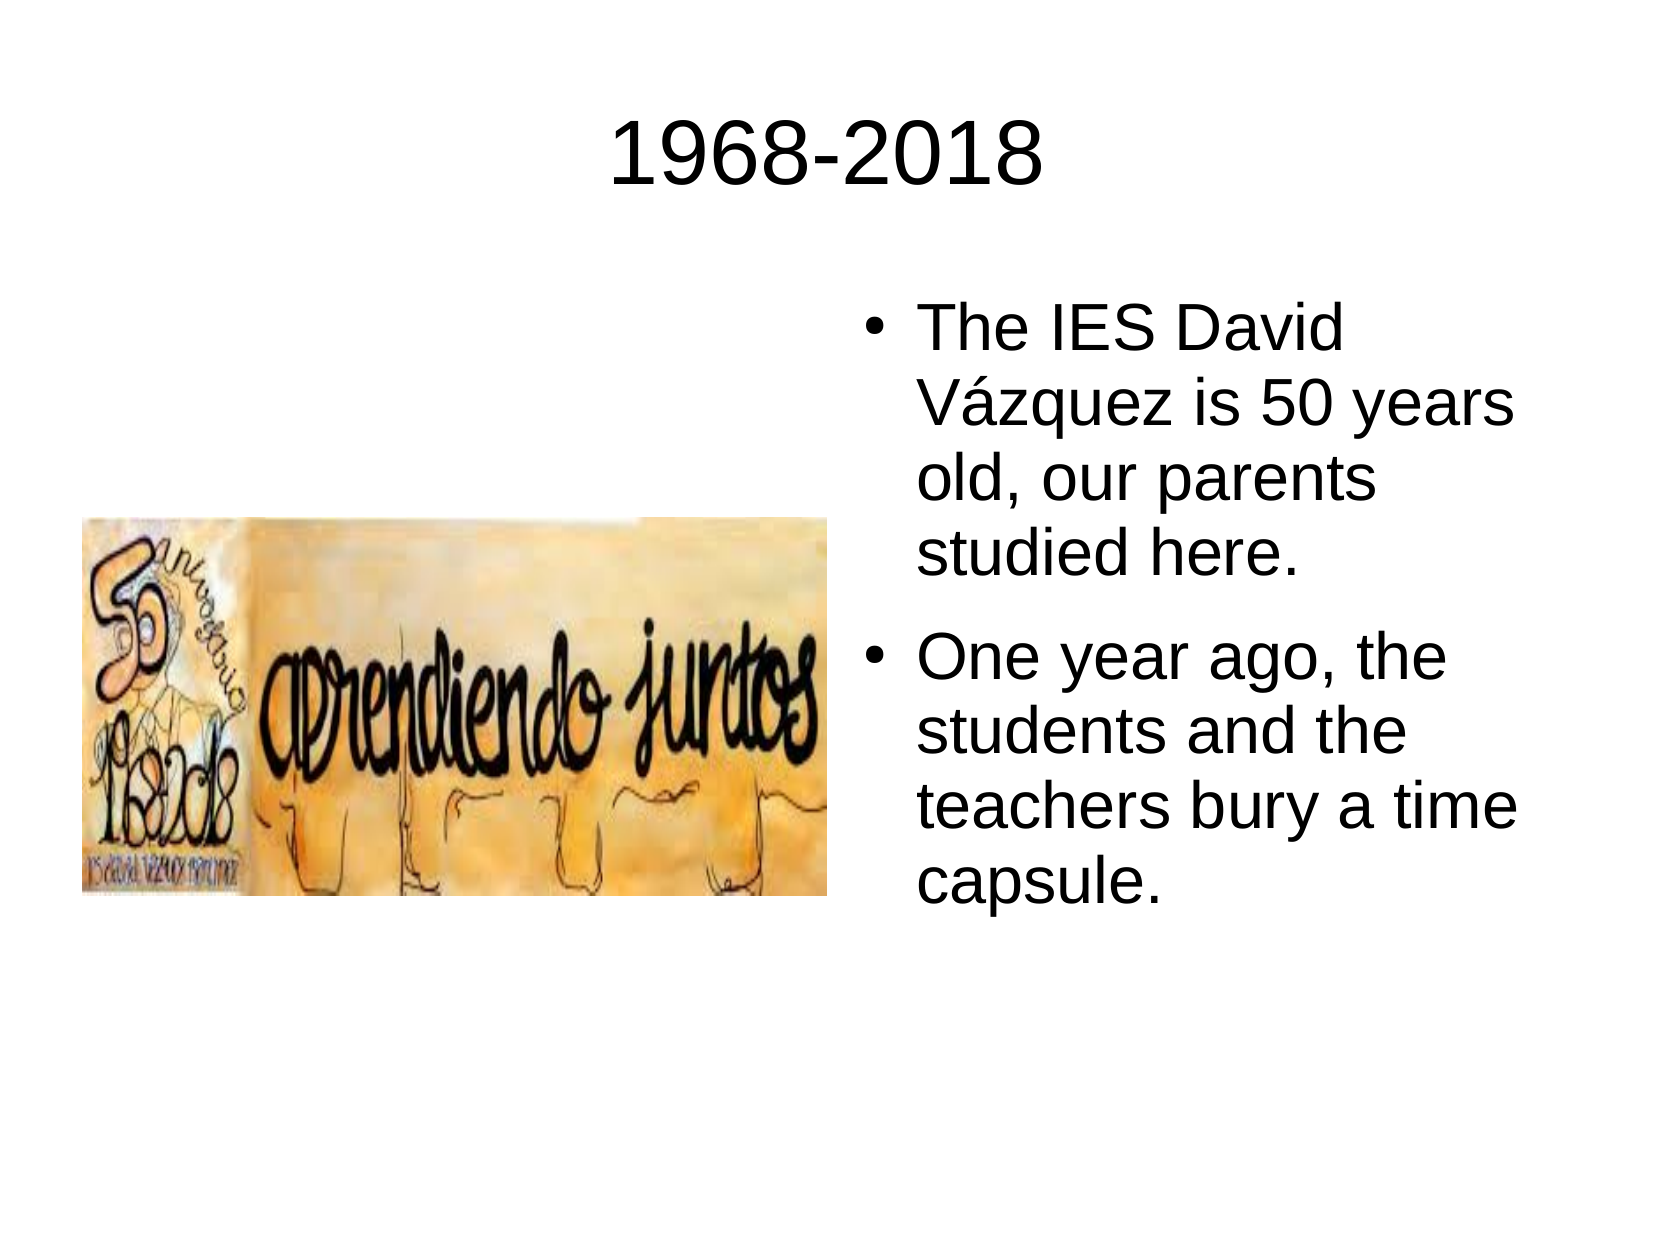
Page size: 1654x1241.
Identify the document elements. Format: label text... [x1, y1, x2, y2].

title 1968-2018 [82, 49, 1571, 257]
list The IES David Vázquez is 50 years old, our parents studied here. One year ago, the students and the teachers bury a time capsule. [845, 290, 1572, 1109]
picture [82, 517, 827, 896]
